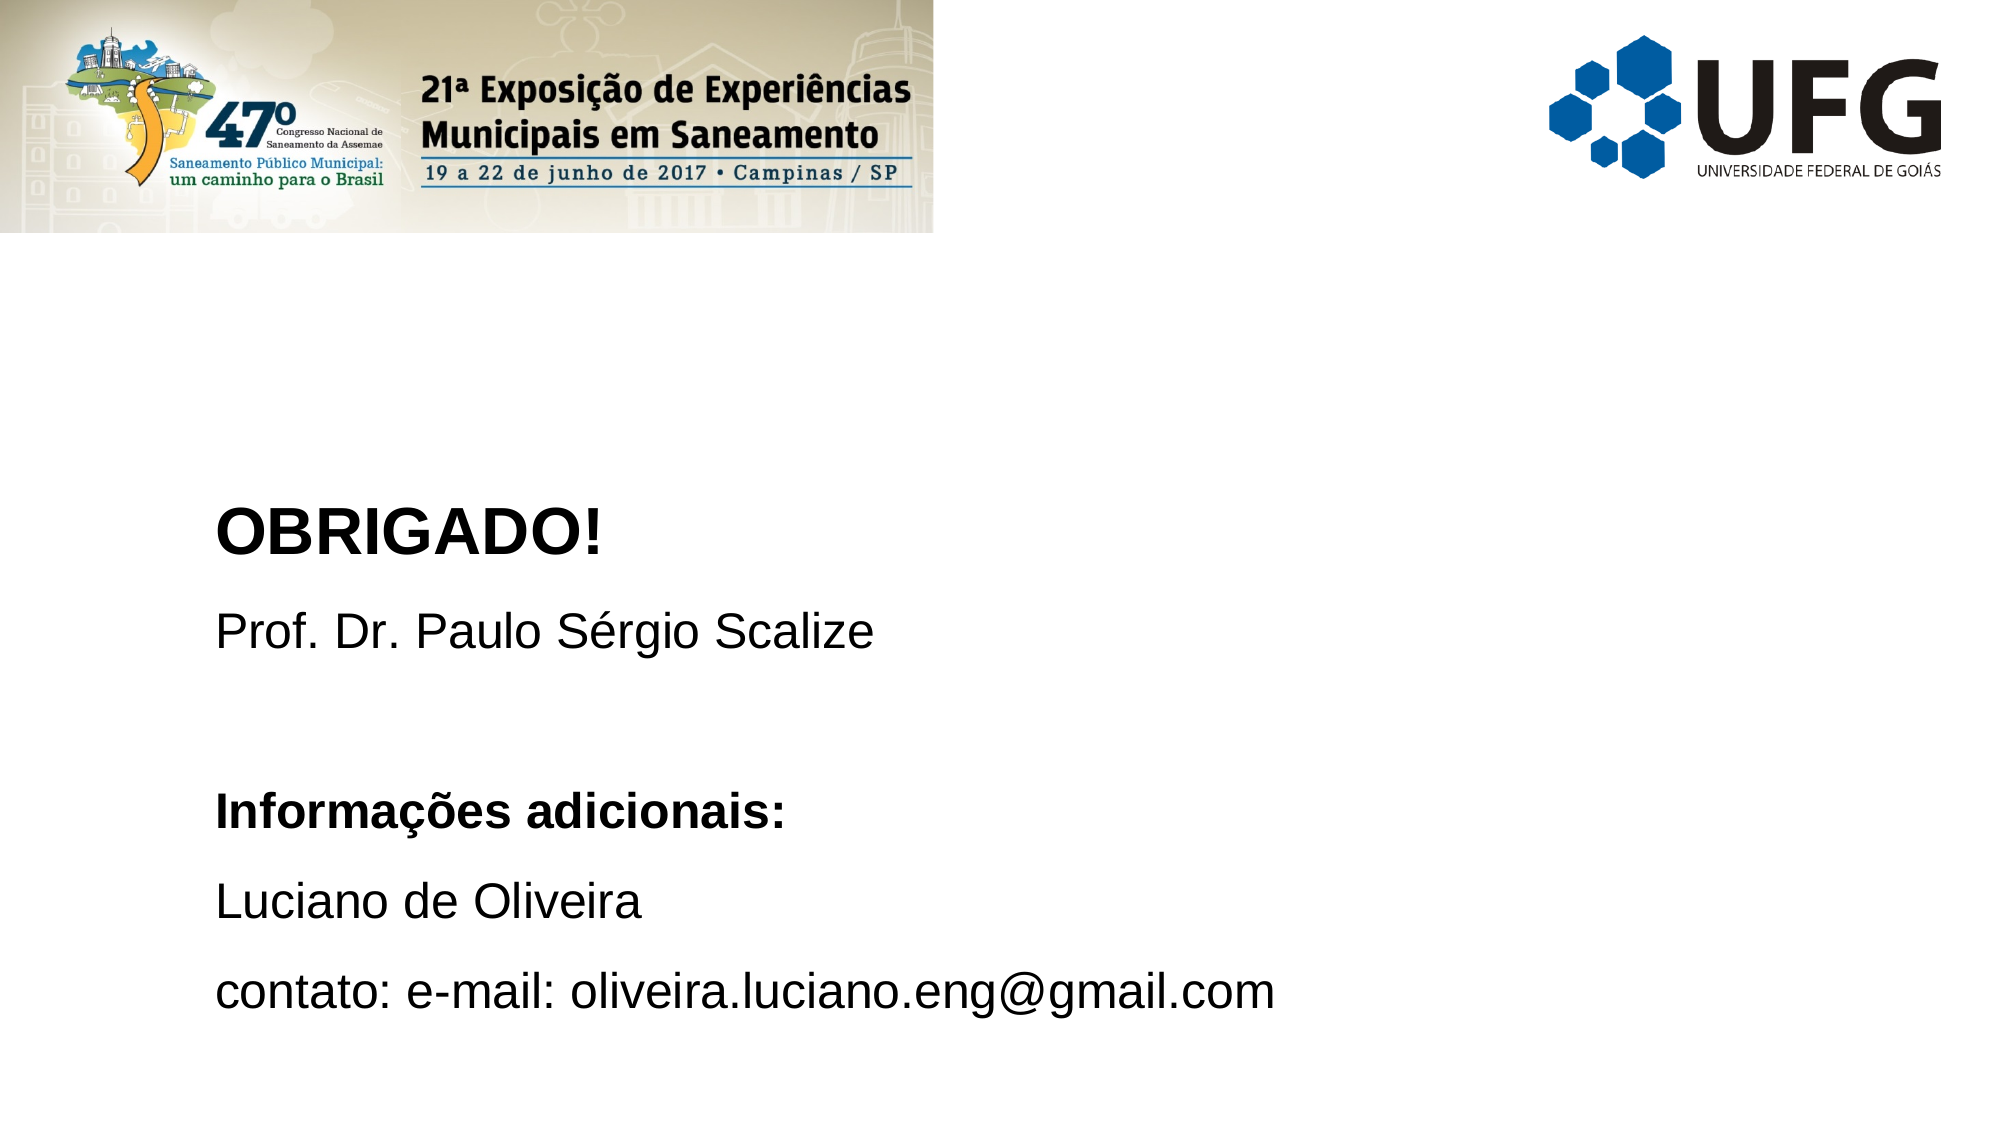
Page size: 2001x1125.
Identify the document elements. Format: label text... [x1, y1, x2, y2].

picture [1549, 35, 1941, 179]
picture [0, 0, 934, 233]
text_box OBRIGADO! Prof. Dr. Paulo Sérgio Scalize Informações adicionais: Luciano de Oliveira contato: e-mail: oliveira.luciano.eng@gmail.com [200, 440, 1747, 1026]
